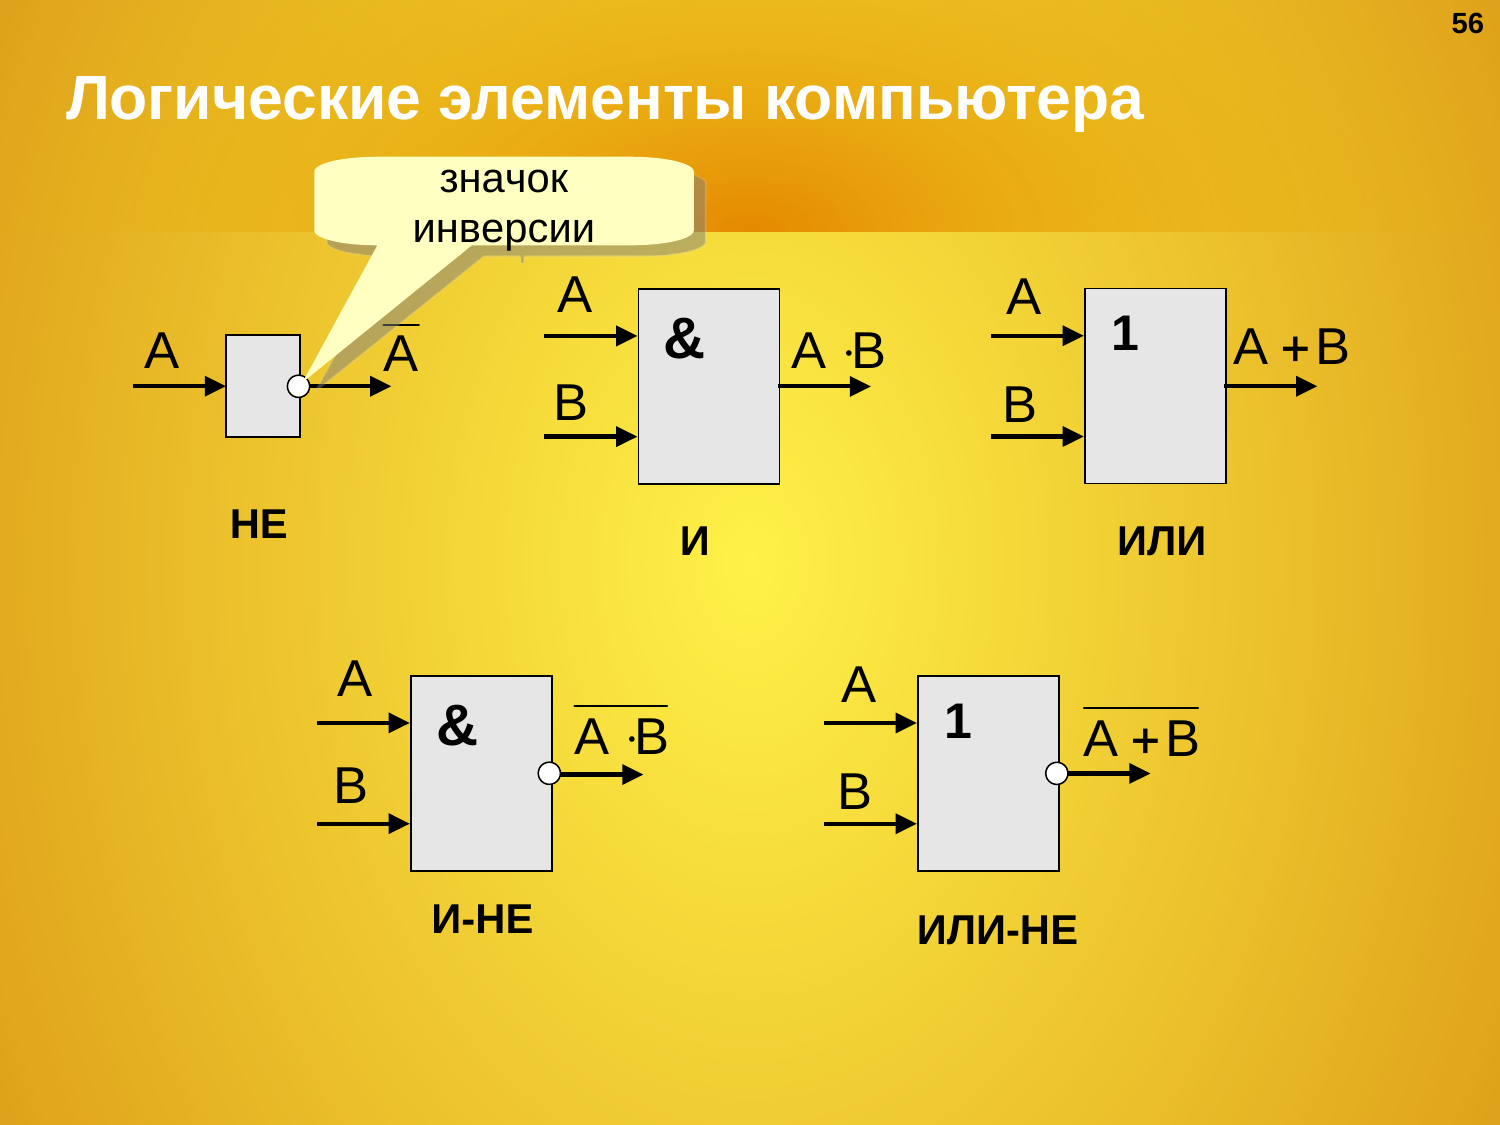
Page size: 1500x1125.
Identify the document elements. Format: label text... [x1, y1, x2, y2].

chart [136, 320, 194, 378]
text_box значок инверсии [302, 156, 694, 383]
chart [997, 374, 1046, 431]
chart [549, 265, 607, 322]
text_box [1084, 288, 1227, 484]
text_box <номер> [1148, 0, 1499, 75]
chart [1075, 695, 1211, 766]
text_box [410, 676, 561, 871]
text_box [638, 289, 780, 484]
text_box [226, 335, 310, 438]
chart [782, 320, 897, 378]
chart [565, 694, 680, 764]
text_box 1 [929, 680, 988, 756]
chart [374, 314, 432, 380]
text_box НЕ [215, 489, 303, 555]
text_box И [665, 505, 725, 572]
text_box 1 [1096, 293, 1155, 369]
text_box ИЛИ-НЕ [902, 895, 1093, 961]
text_box & [648, 292, 721, 379]
text_box & [421, 679, 493, 766]
title Логические элементы компьютера [51, 49, 1426, 127]
chart [328, 755, 377, 813]
text_box [917, 676, 1068, 871]
chart [328, 648, 386, 705]
text_box И-НЕ [416, 883, 549, 950]
chart [997, 267, 1055, 324]
text_box ИЛИ [1102, 505, 1222, 572]
chart [549, 372, 598, 429]
chart [1225, 316, 1361, 374]
chart [832, 761, 881, 818]
chart [832, 654, 890, 711]
